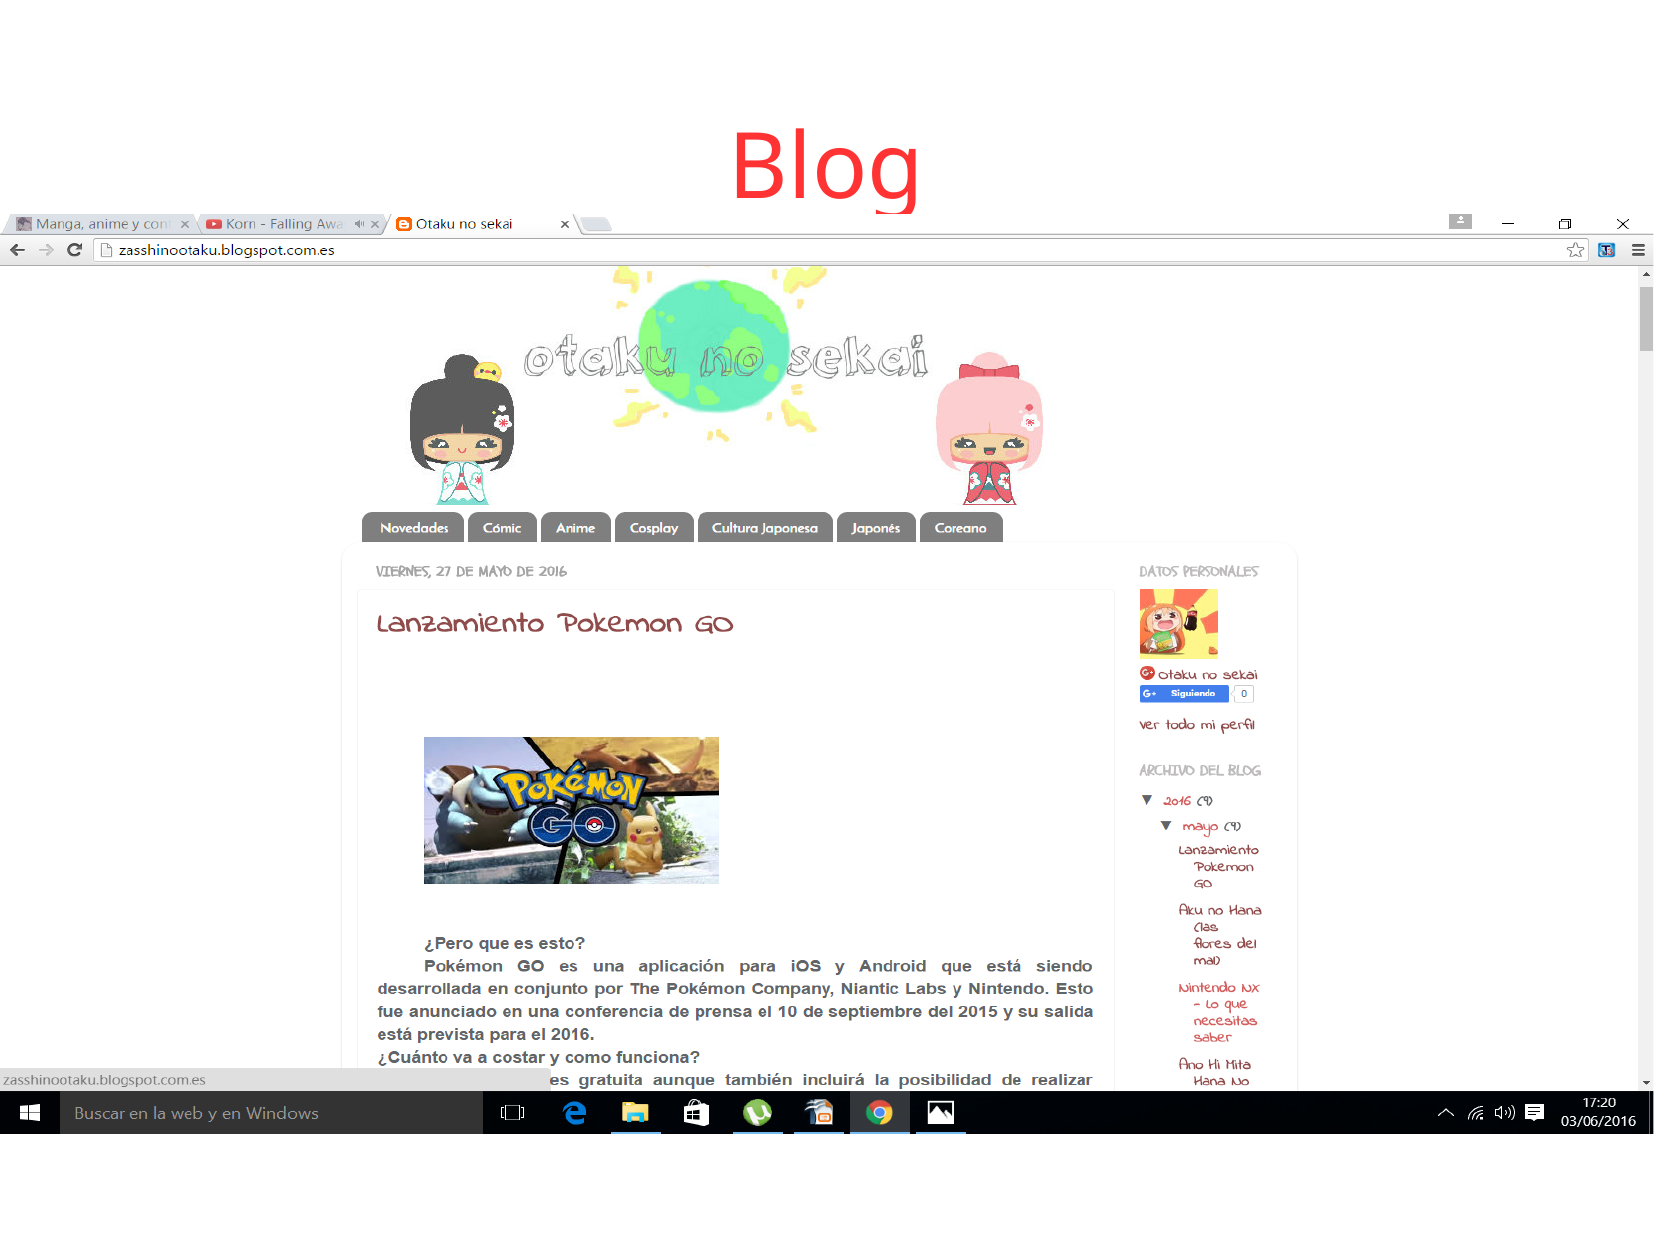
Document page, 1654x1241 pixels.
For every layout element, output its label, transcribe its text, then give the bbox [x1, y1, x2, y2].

title Blog [82, 49, 1571, 214]
picture [0, 214, 1654, 1134]
